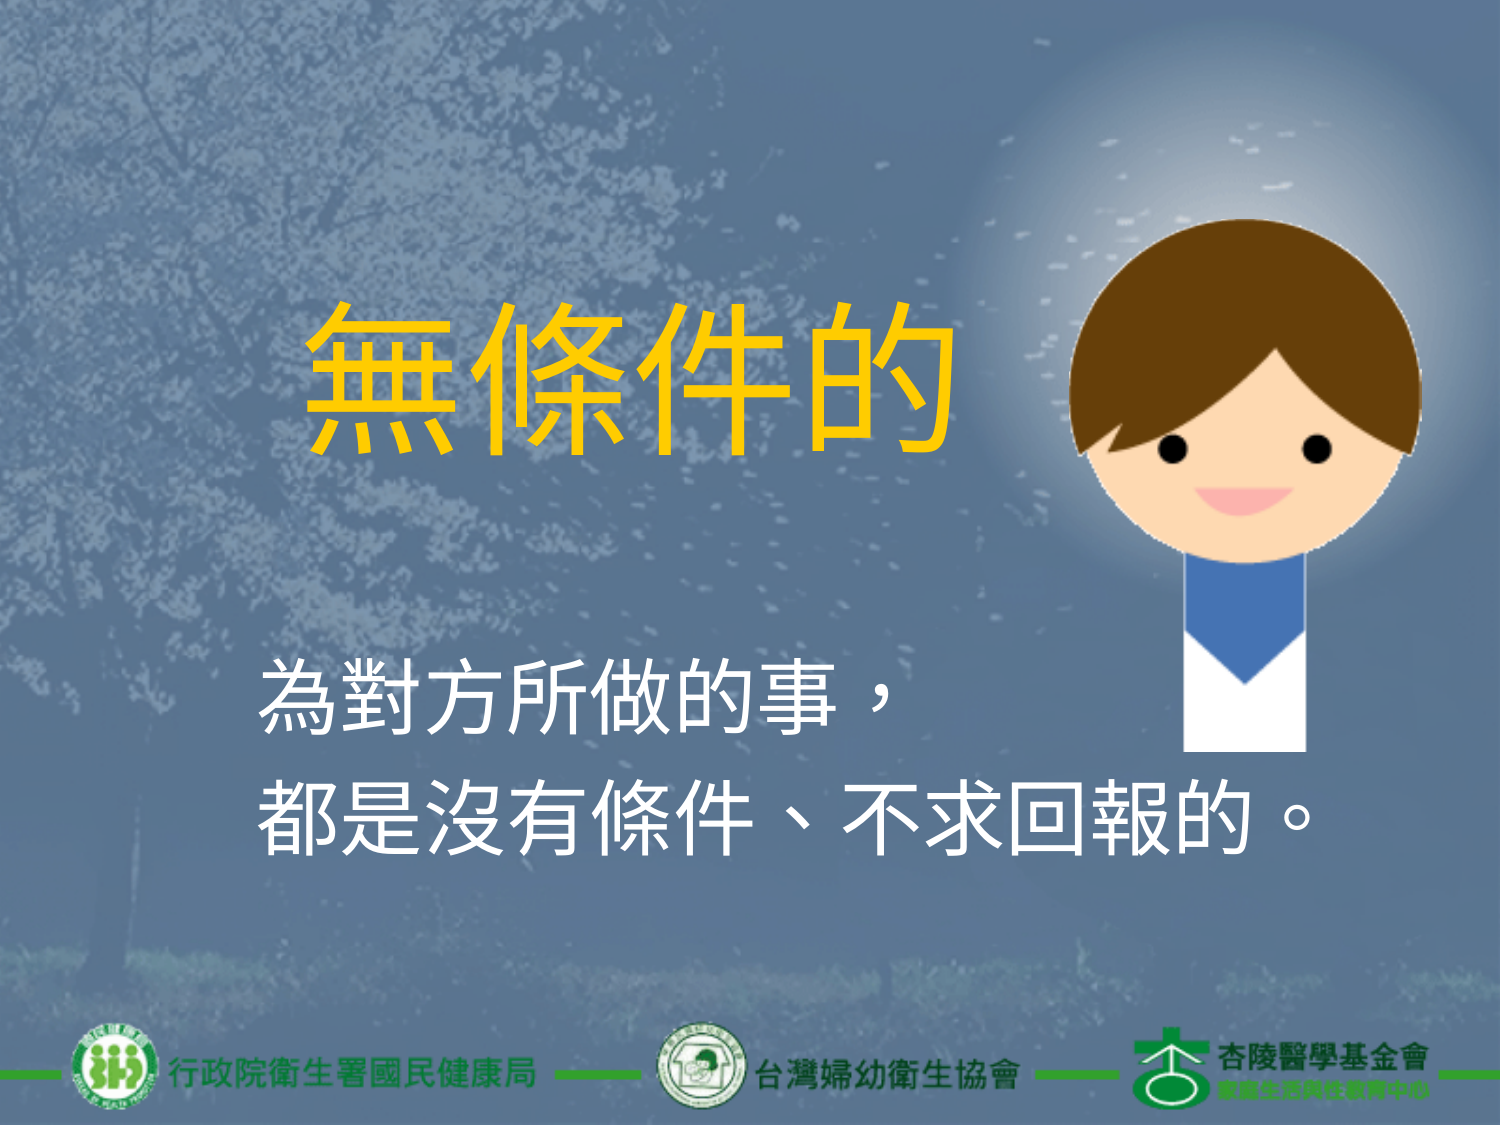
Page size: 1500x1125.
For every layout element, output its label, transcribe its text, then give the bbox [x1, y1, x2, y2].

title 無條件的 [112, 255, 1069, 497]
picture [0, 0, 1500, 1125]
subtitle 為對方所做的事， 都是沒有條件、不求回報的。 [242, 637, 1365, 905]
